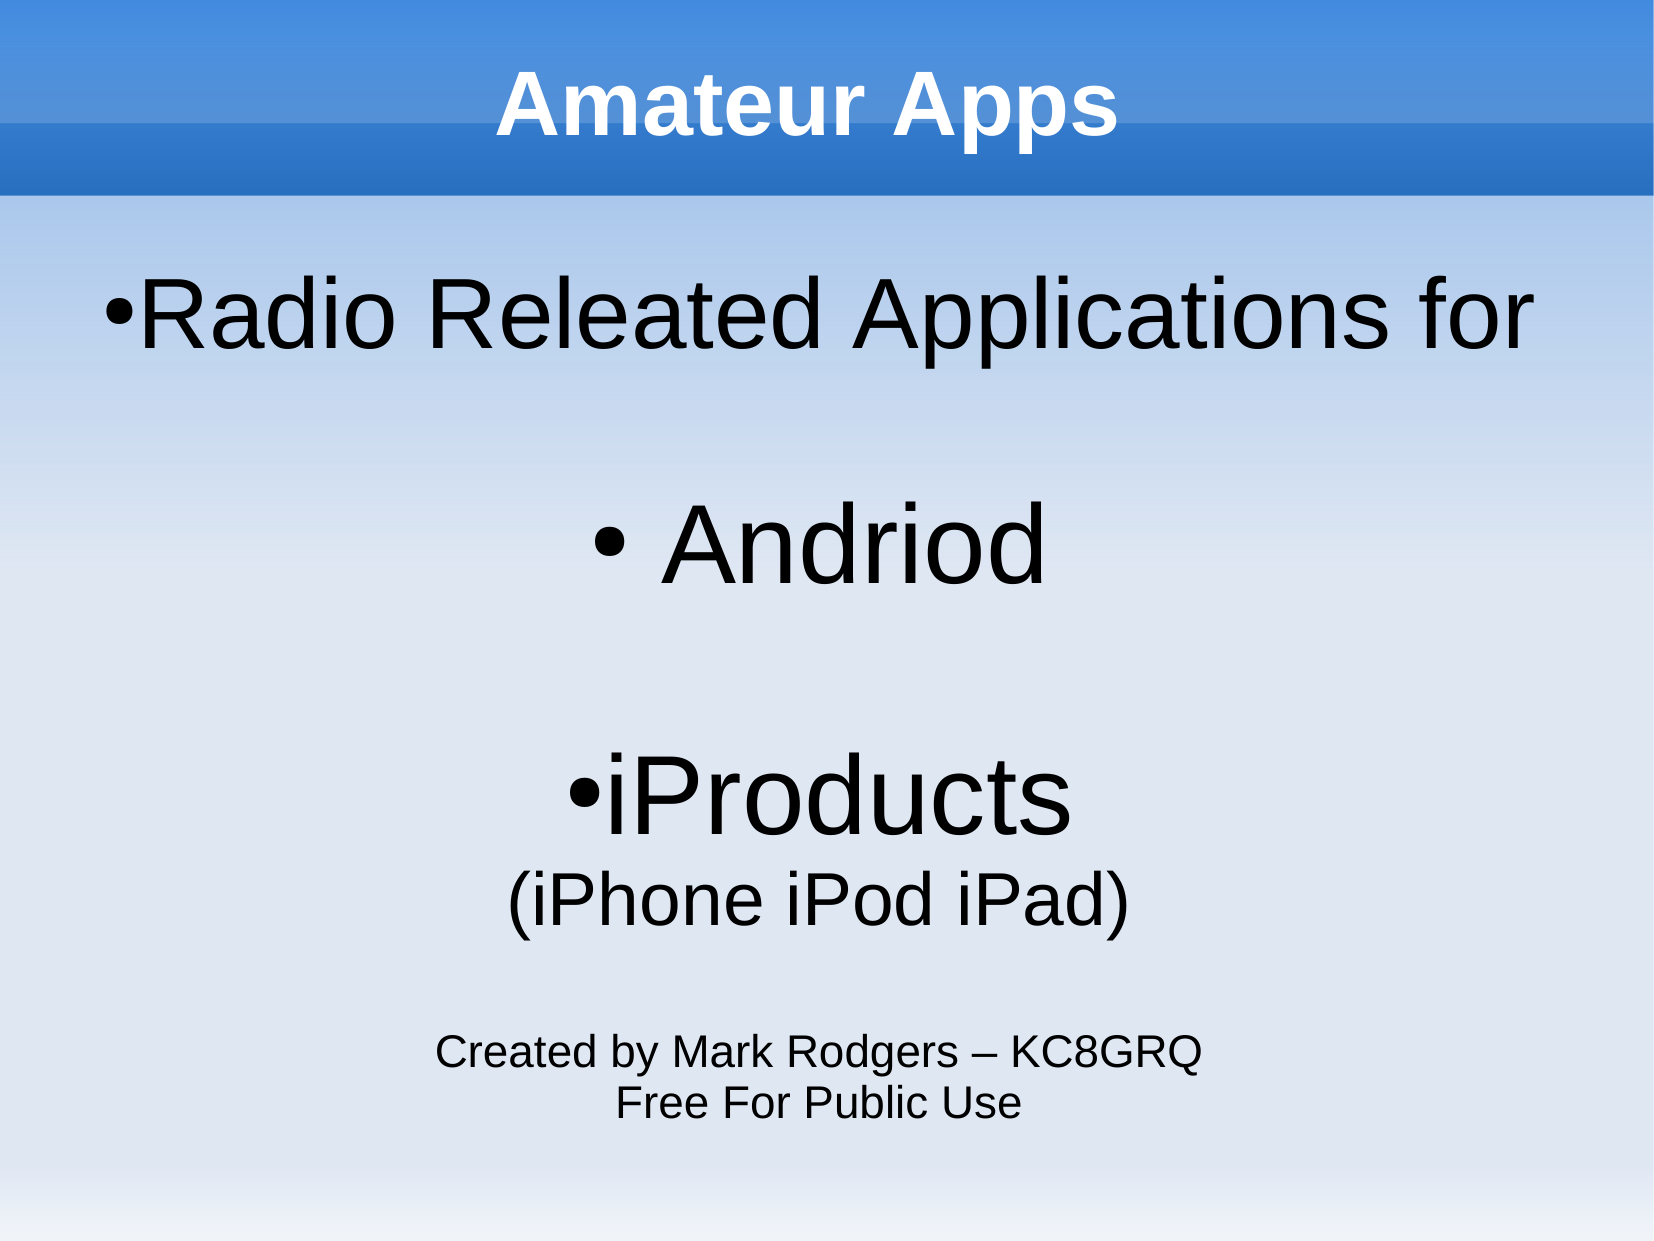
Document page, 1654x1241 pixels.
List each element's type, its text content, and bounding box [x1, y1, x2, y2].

picture [0, 0, 1654, 1241]
title Amateur Apps [76, 0, 1565, 208]
subtitle Radio Releated Applications for Andriod iProducts (iPhone iPod iPad) Created by Mark Rodgers – KC8GRQ Free For Public Use [75, 112, 1564, 1163]
